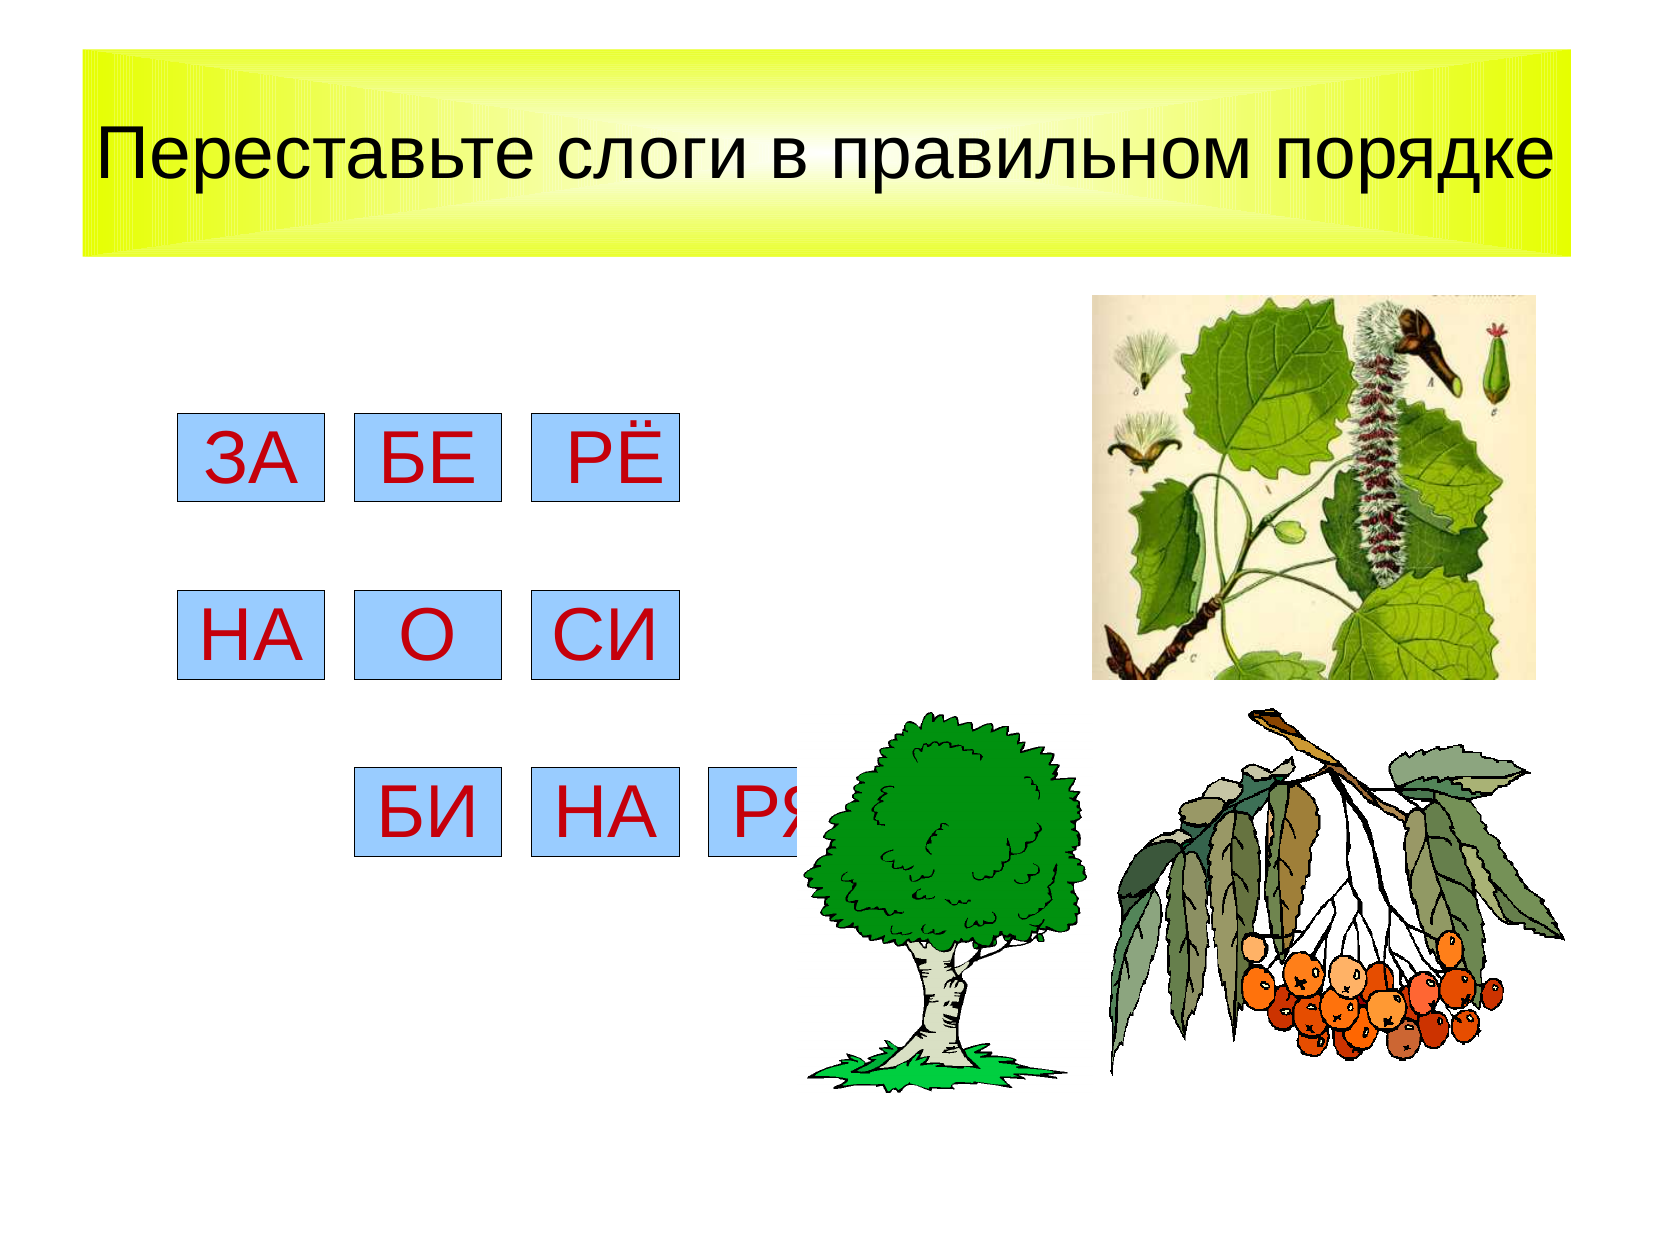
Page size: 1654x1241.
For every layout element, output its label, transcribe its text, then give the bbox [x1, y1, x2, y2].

text_box ЗА [177, 413, 325, 502]
text_box СИ [531, 590, 680, 680]
text_box РЯ [708, 767, 797, 857]
title Переставьте слоги в правильном порядке [82, 49, 1571, 257]
text_box РЯ [792, 792, 797, 809]
text_box РЁ [531, 413, 680, 502]
picture [797, 706, 1093, 1093]
picture [1092, 295, 1536, 680]
text_box БИ [354, 767, 502, 857]
picture [1108, 708, 1565, 1076]
text_box О [354, 590, 502, 680]
text_box НА [531, 767, 680, 857]
text_box БЕ [354, 413, 502, 502]
text_box НА [177, 590, 325, 680]
